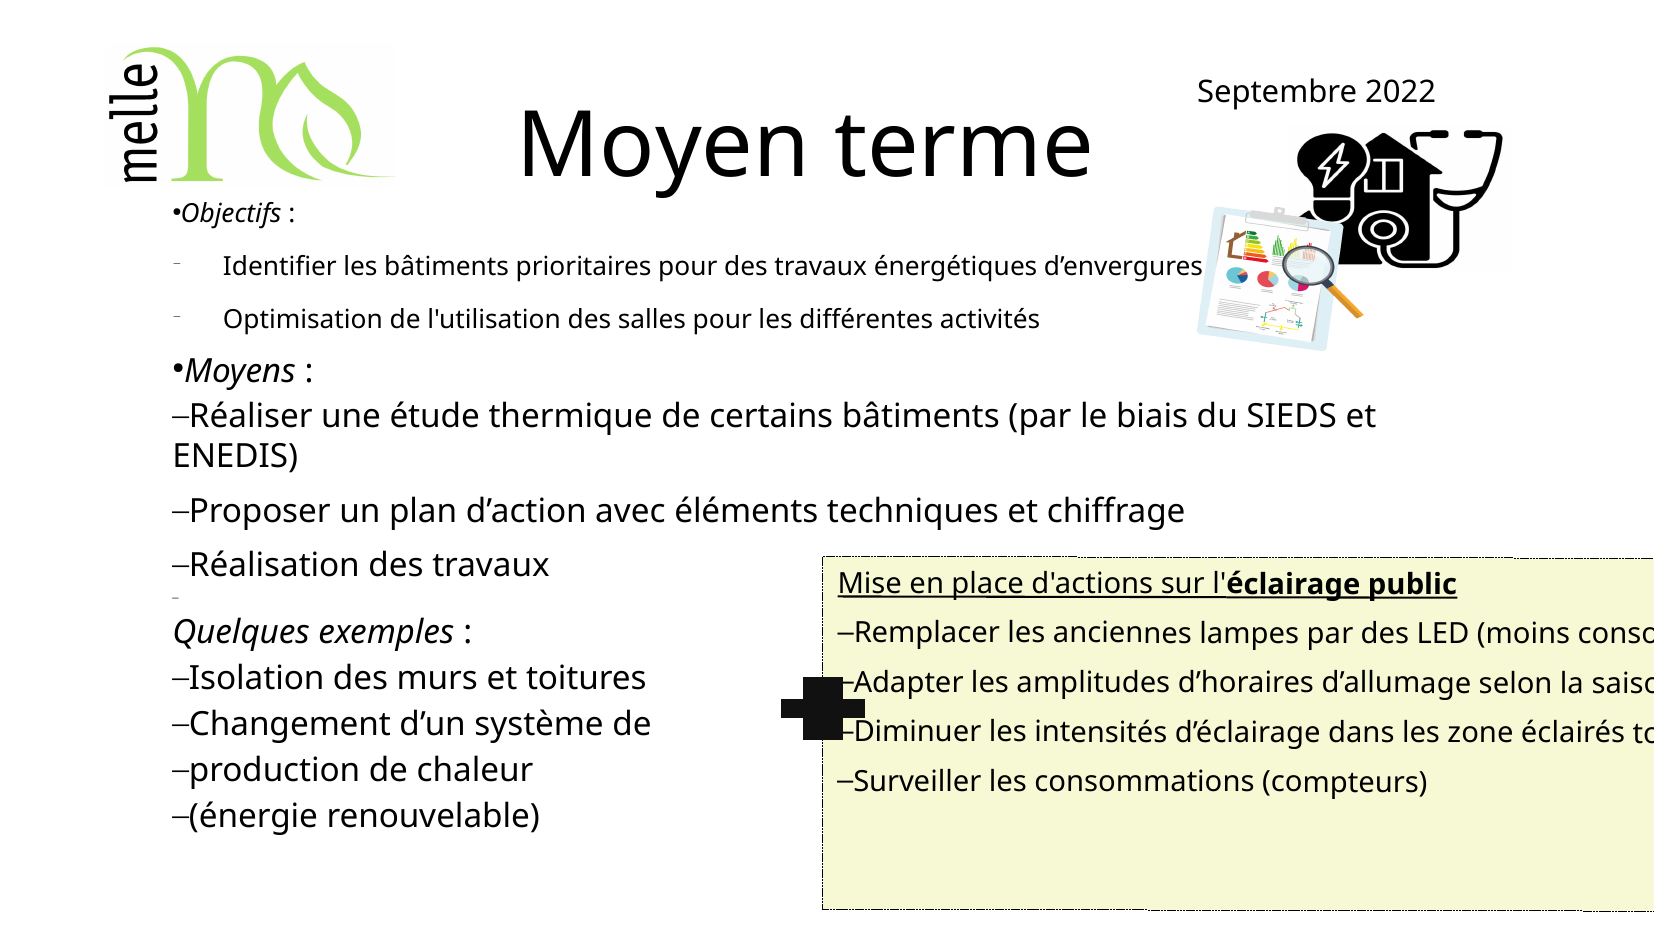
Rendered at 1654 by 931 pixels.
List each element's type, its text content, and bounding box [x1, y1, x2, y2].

text_box [781, 677, 865, 740]
text_box Moyens : Réaliser une étude thermique de certains bâtiments (par le biais du SIEDS et ENEDIS) Proposer un plan d’action avec éléments techniques et chiffrage Réalisation des travaux Quelques exemples : Isolation des murs et toitures Changement d’un système de production de chaleur (énergie renouvelable) [157, 341, 1401, 883]
title Moyen terme [172, 73, 1439, 206]
picture [1238, 125, 1510, 341]
list Objectifs : Identifier les bâtiments prioritaires pour des travaux énergétiques d’envergures Optimisation de l'utilisation des salles pour les différentes activités [157, 191, 1238, 341]
text_box Septembre 2022 [1182, 64, 1510, 117]
text_box Mise en place d'actions sur l'éclairage public Remplacer les anciennes lampes par des LED (moins consommatrices) Adapter les amplitudes d’horaires d’allumage selon la saison Diminuer les intensités d’éclairage dans les zone éclairés toute la nuit Surveiller les consommations (compteurs) [822, 557, 1600, 912]
picture [106, 42, 396, 187]
